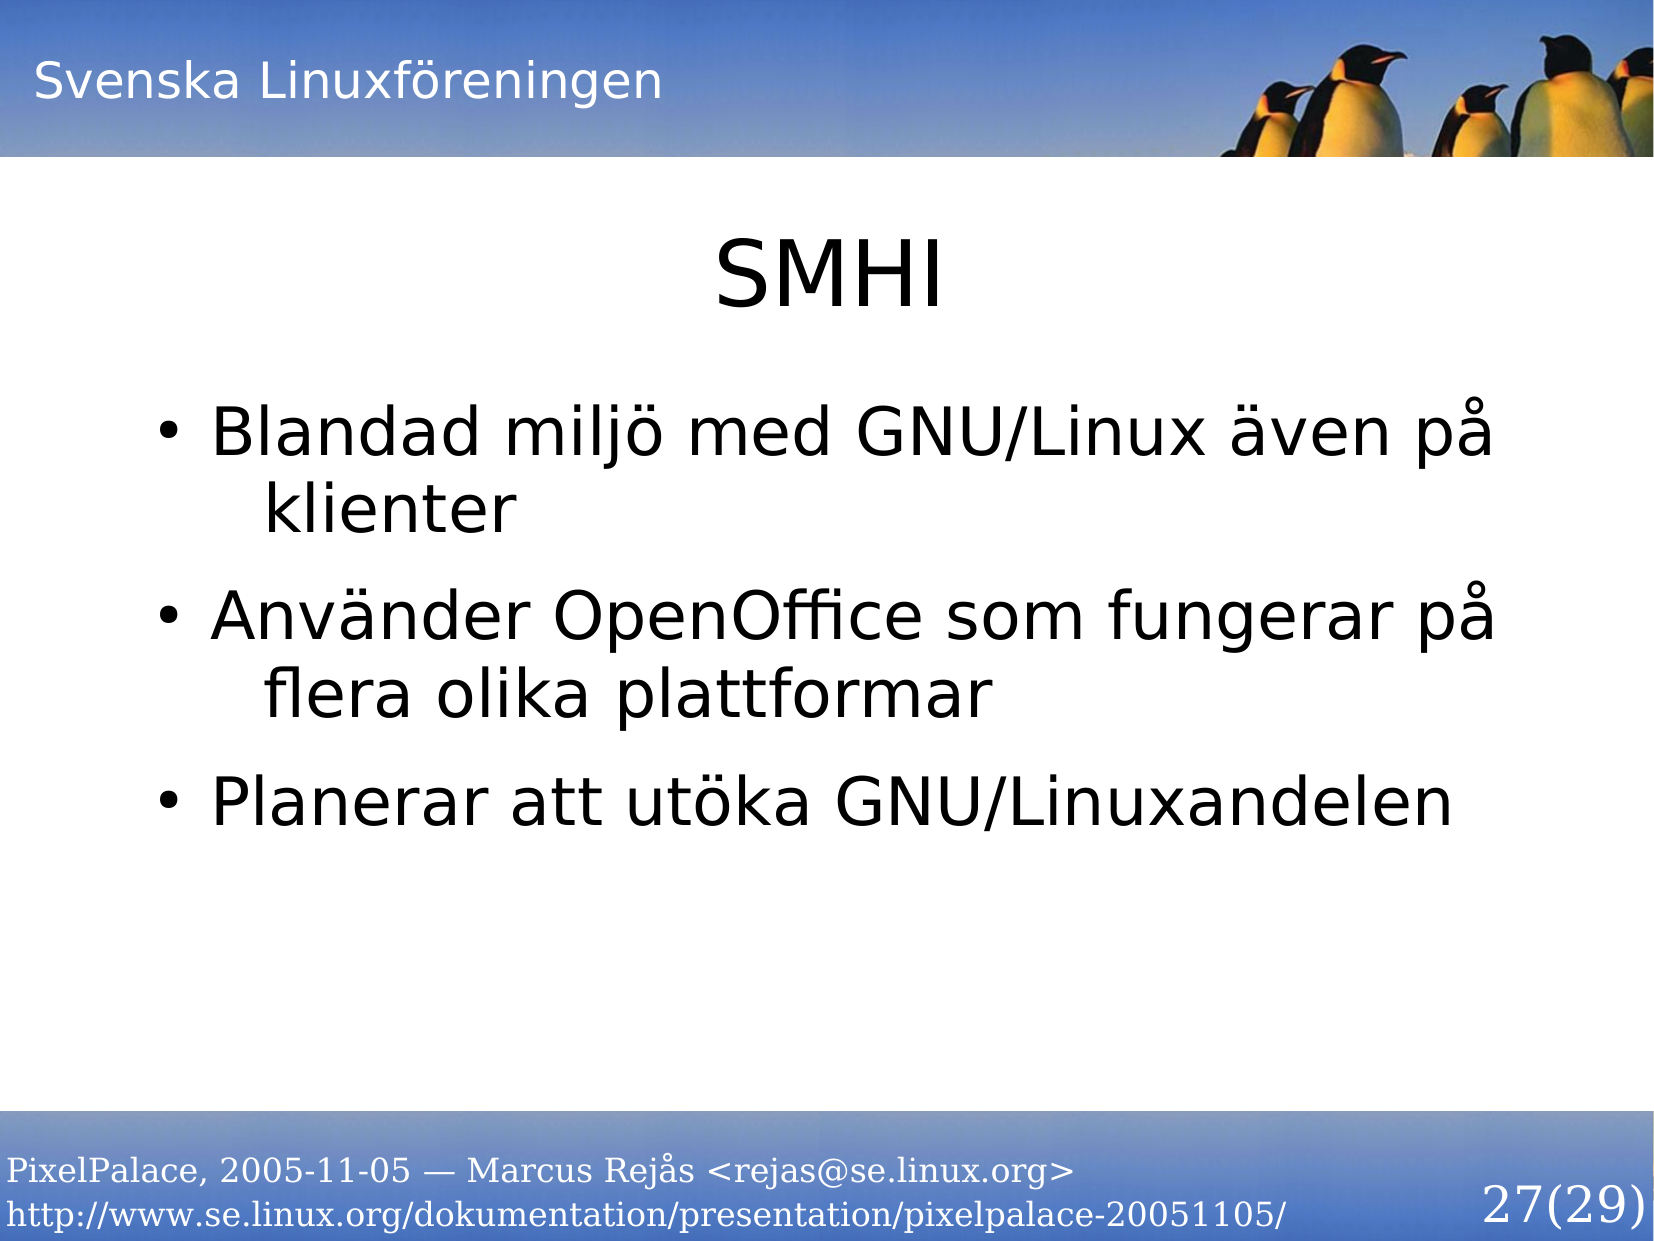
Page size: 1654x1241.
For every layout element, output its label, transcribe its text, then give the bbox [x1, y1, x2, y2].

title SMHI [123, 160, 1537, 389]
picture [0, 0, 1654, 157]
list Blandad miljö med GNU/Linux även på klienter Använder OpenOffice som fungerar på flera olika plattformar Planerar att utöka GNU/Linuxandelen [121, 392, 1534, 1092]
picture [0, 1111, 1654, 1241]
